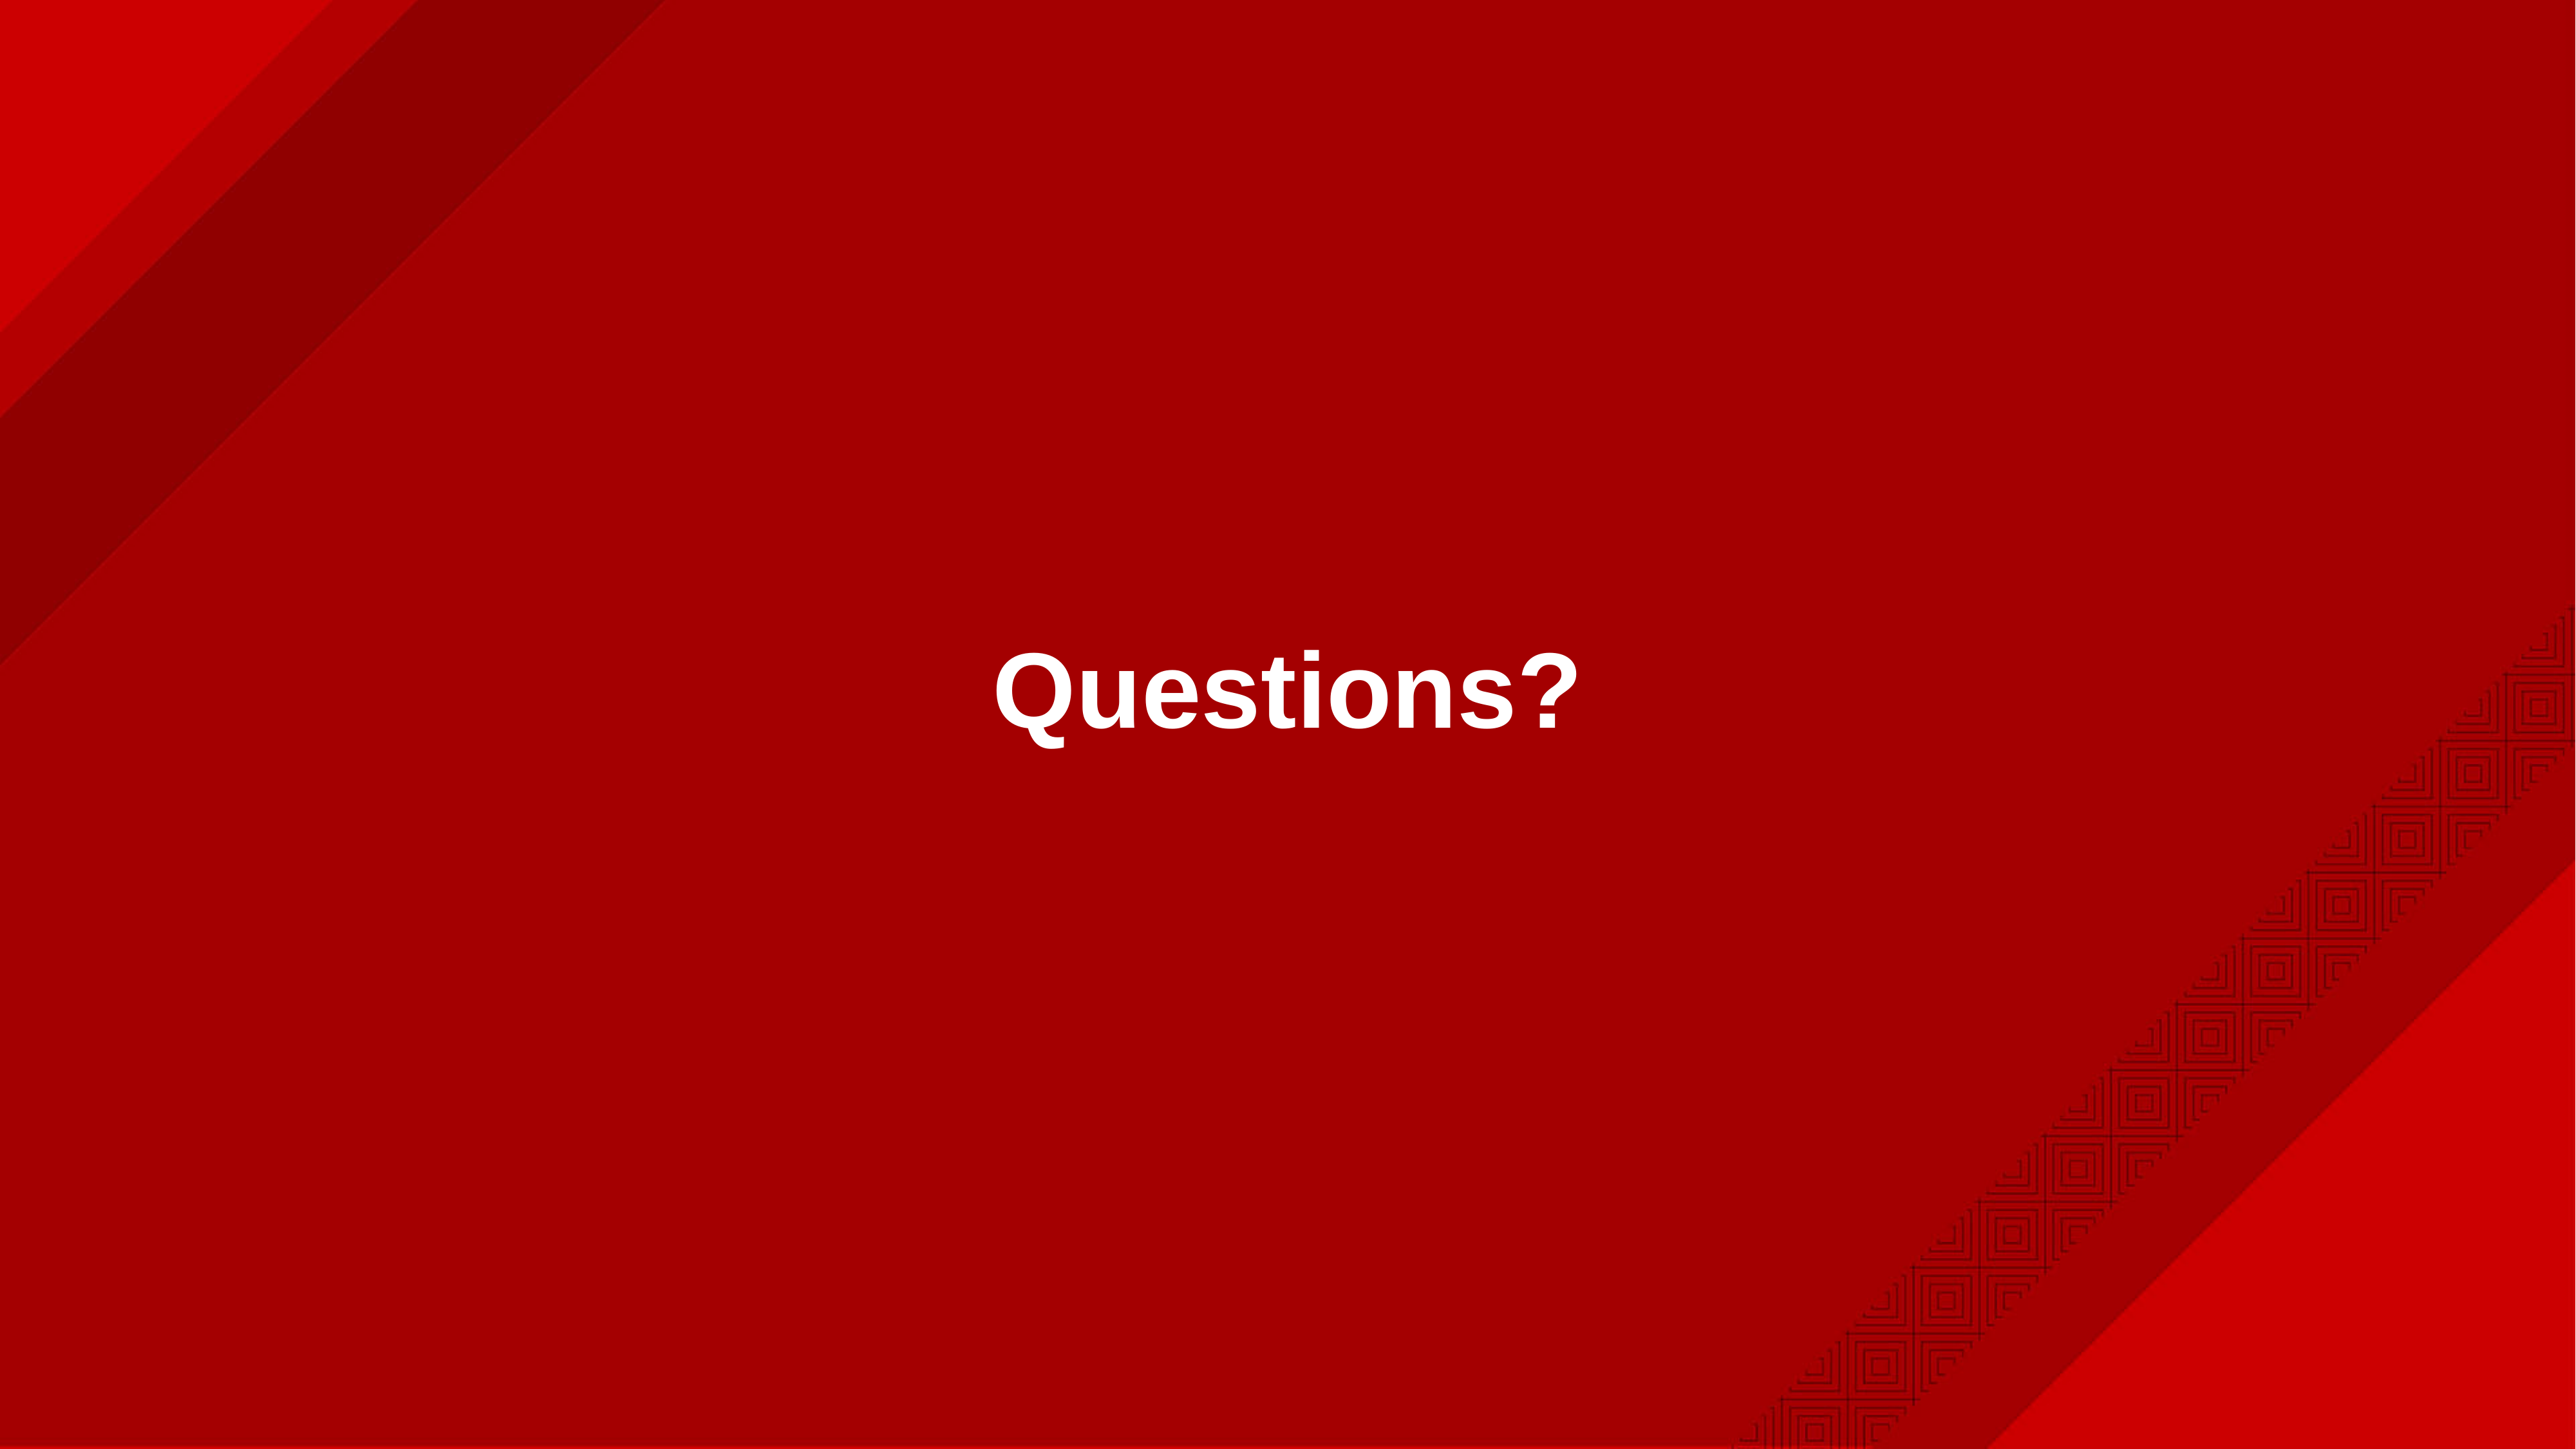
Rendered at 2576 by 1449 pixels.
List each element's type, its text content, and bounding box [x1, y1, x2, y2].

picture [0, 0, 2575, 1449]
title Questions? [129, 570, 2447, 812]
